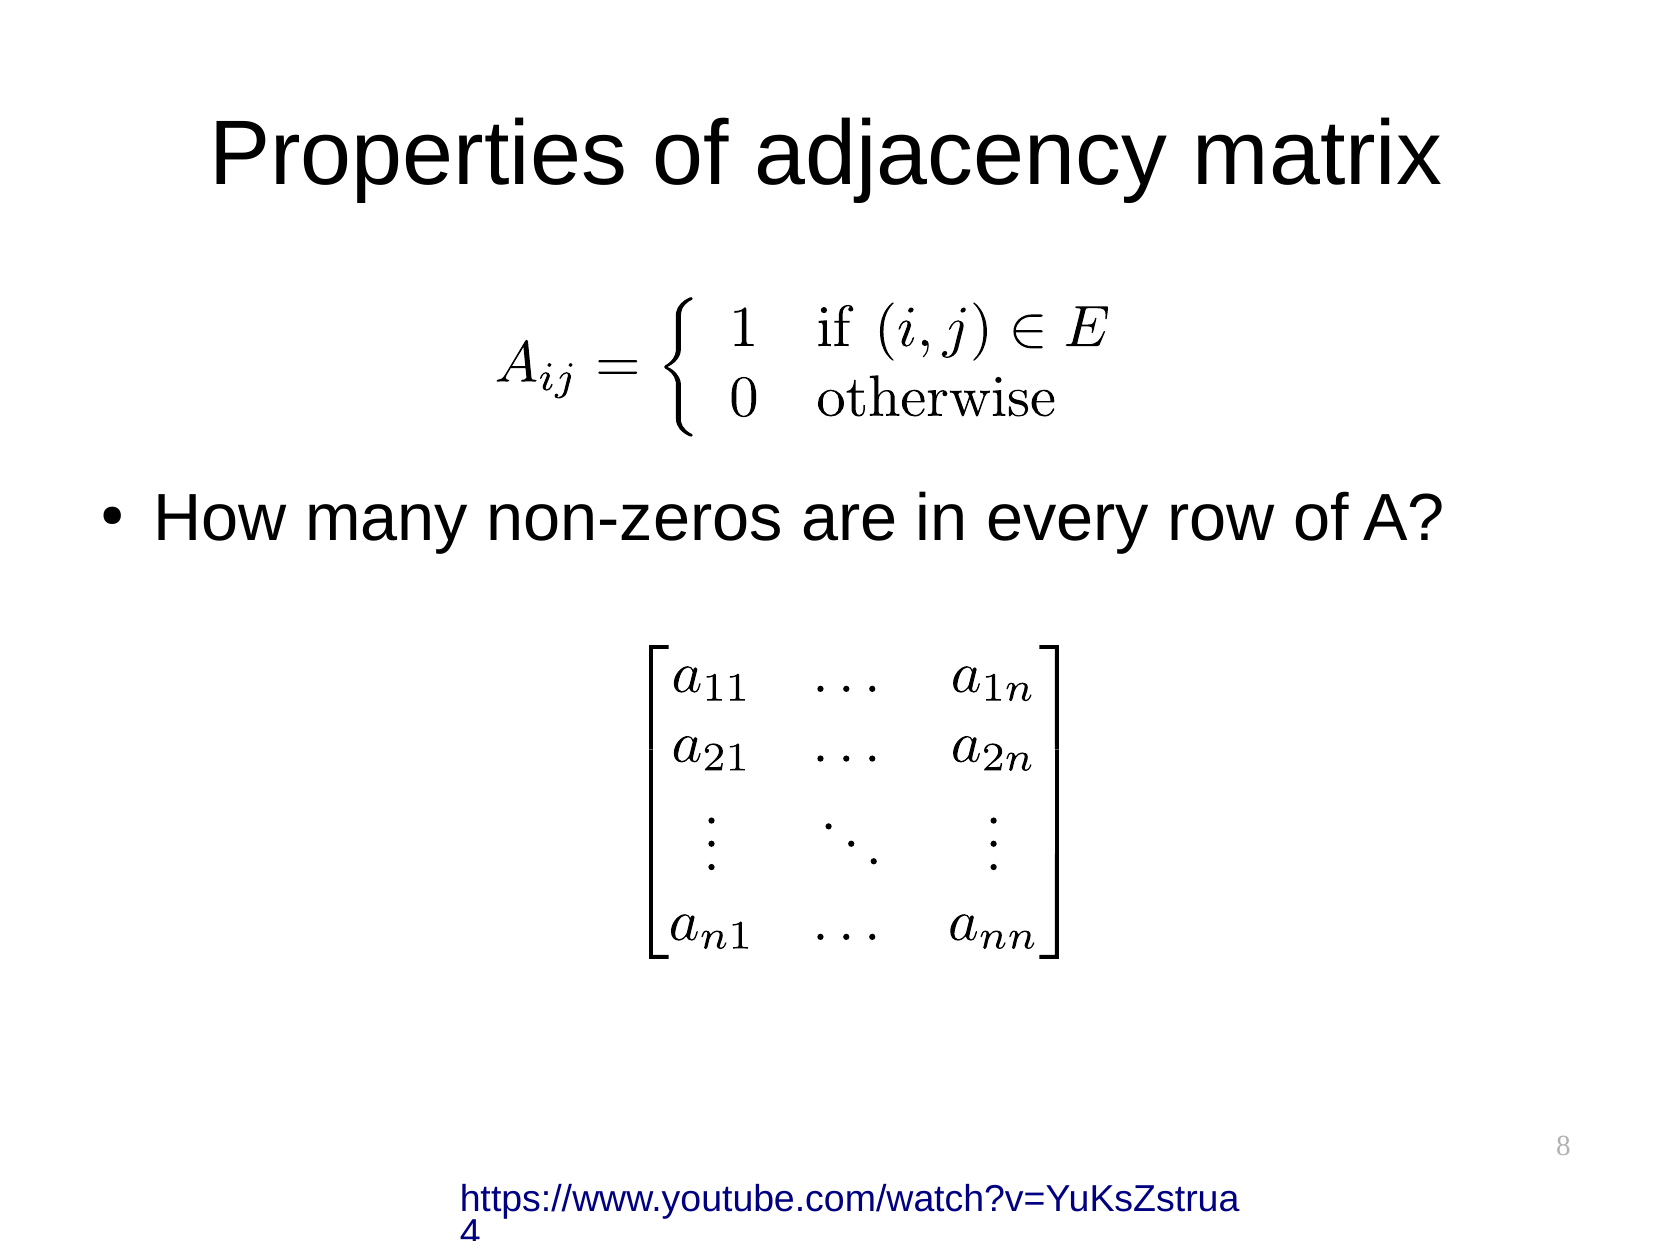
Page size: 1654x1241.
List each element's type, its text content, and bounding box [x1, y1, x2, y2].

text_box [630, 645, 1078, 959]
title Properties of adjacency matrix [82, 49, 1571, 257]
list How many non-zeros are in every row of A? [82, 480, 1571, 1010]
text_box https://www.youtube.com/watch?v=YuKsZstrua4 [445, 1170, 1276, 1227]
text_box [494, 297, 1111, 437]
